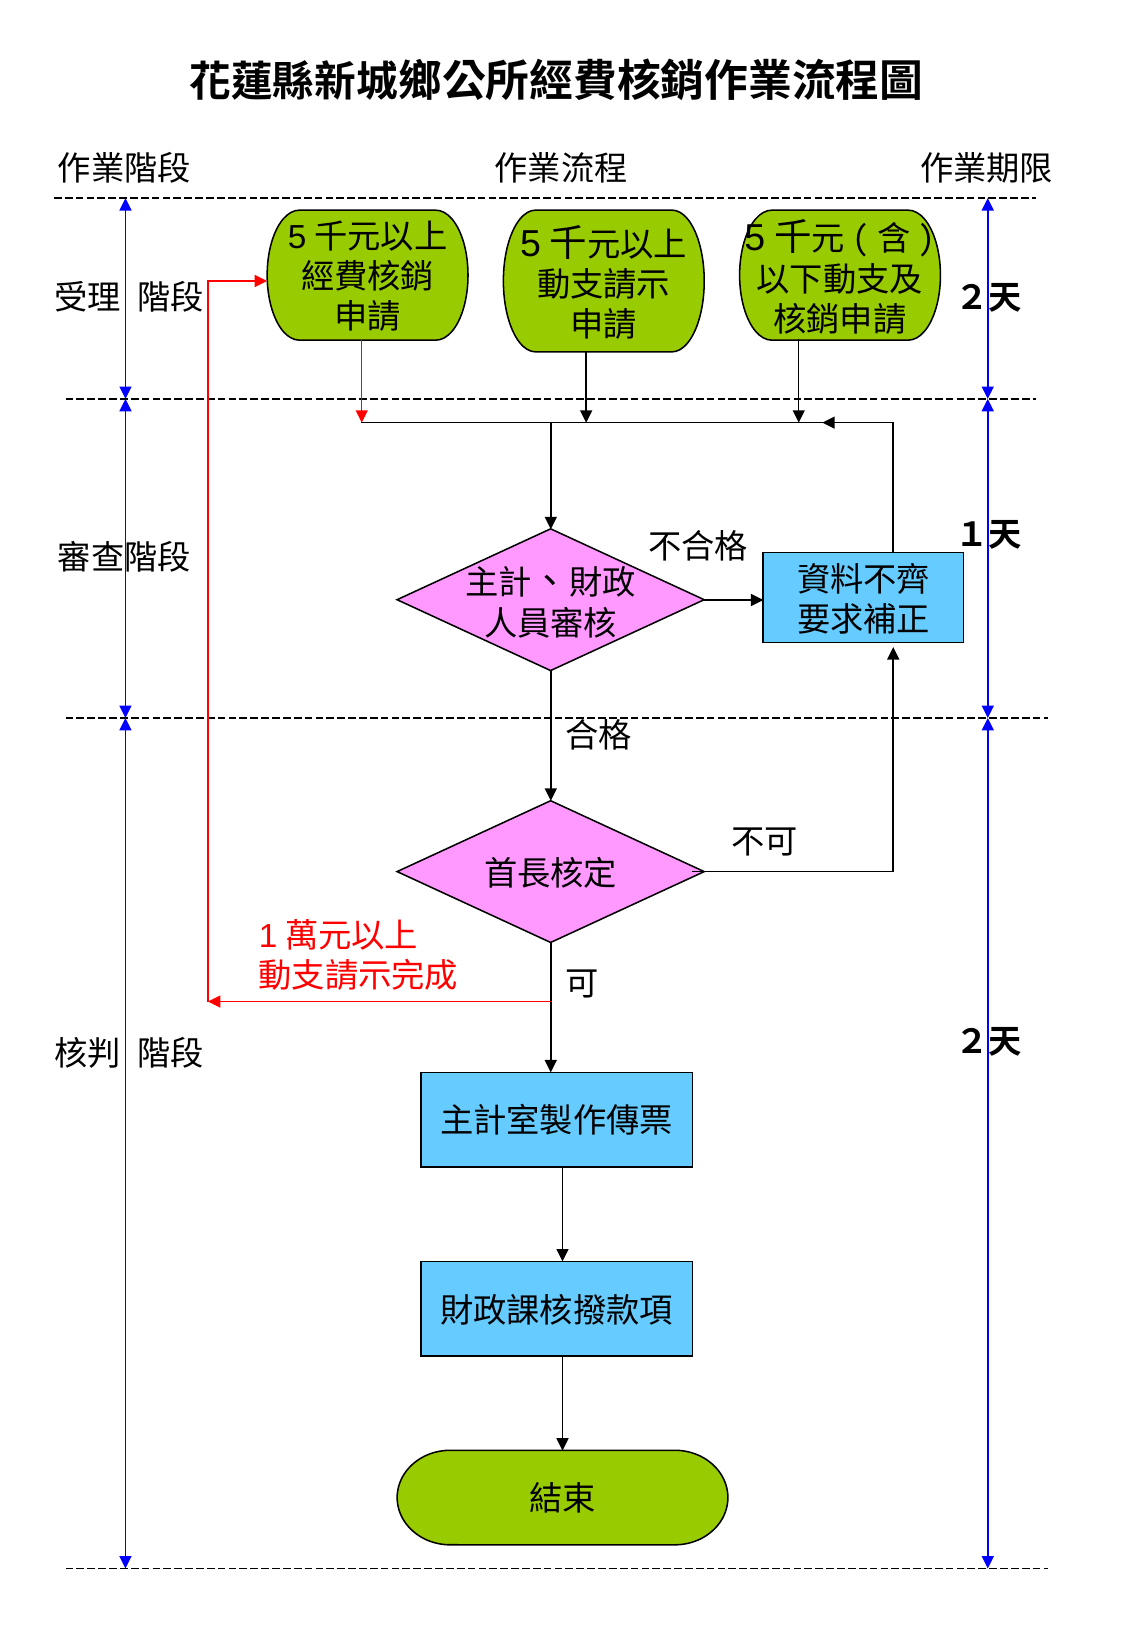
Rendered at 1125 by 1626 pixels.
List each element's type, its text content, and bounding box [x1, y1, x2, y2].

text_box 資料不齊 要求補正 [763, 552, 964, 643]
text_box 5千元以上 動支請示 申請 [503, 210, 705, 352]
text_box 合格 [551, 706, 648, 762]
text_box １天 [989, 505, 1038, 561]
text_box 5千元(含) 以下動支及 核銷申請 [739, 210, 941, 341]
text_box 不合格 [633, 517, 764, 573]
text_box 首長核定 [397, 800, 704, 943]
text_box 作業階段 [42, 139, 207, 195]
text_box 財政課核撥款項 [420, 1261, 693, 1356]
text_box 作業期限 [905, 139, 1069, 195]
text_box 不可 [716, 812, 813, 868]
text_box 可 [551, 954, 614, 1010]
text_box ２天 [940, 268, 1038, 325]
text_box 審查階段 [126, 528, 207, 584]
text_box 1萬元以上 動支請示完成 [244, 906, 474, 1003]
text_box 5千元以上 經費核銷 申請 [267, 210, 469, 341]
text_box ２天 [940, 1013, 1047, 1069]
text_box 主計室製作傳票 [420, 1072, 693, 1167]
text_box 受理 階段 [209, 282, 220, 324]
text_box 受理 階段 [39, 268, 220, 324]
text_box 作業流程 [479, 139, 644, 195]
text_box 花蓮縣新城鄉公所經費核銷作業流程圖 [174, 44, 939, 113]
text_box 核判 階段 [39, 1024, 125, 1080]
text_box 審查階段 [42, 528, 125, 584]
text_box 核判 階段 [126, 1024, 220, 1080]
text_box 結束 [397, 1450, 728, 1545]
text_box １天 [940, 505, 987, 561]
text_box 主計、財政 人員審核 [397, 529, 703, 671]
